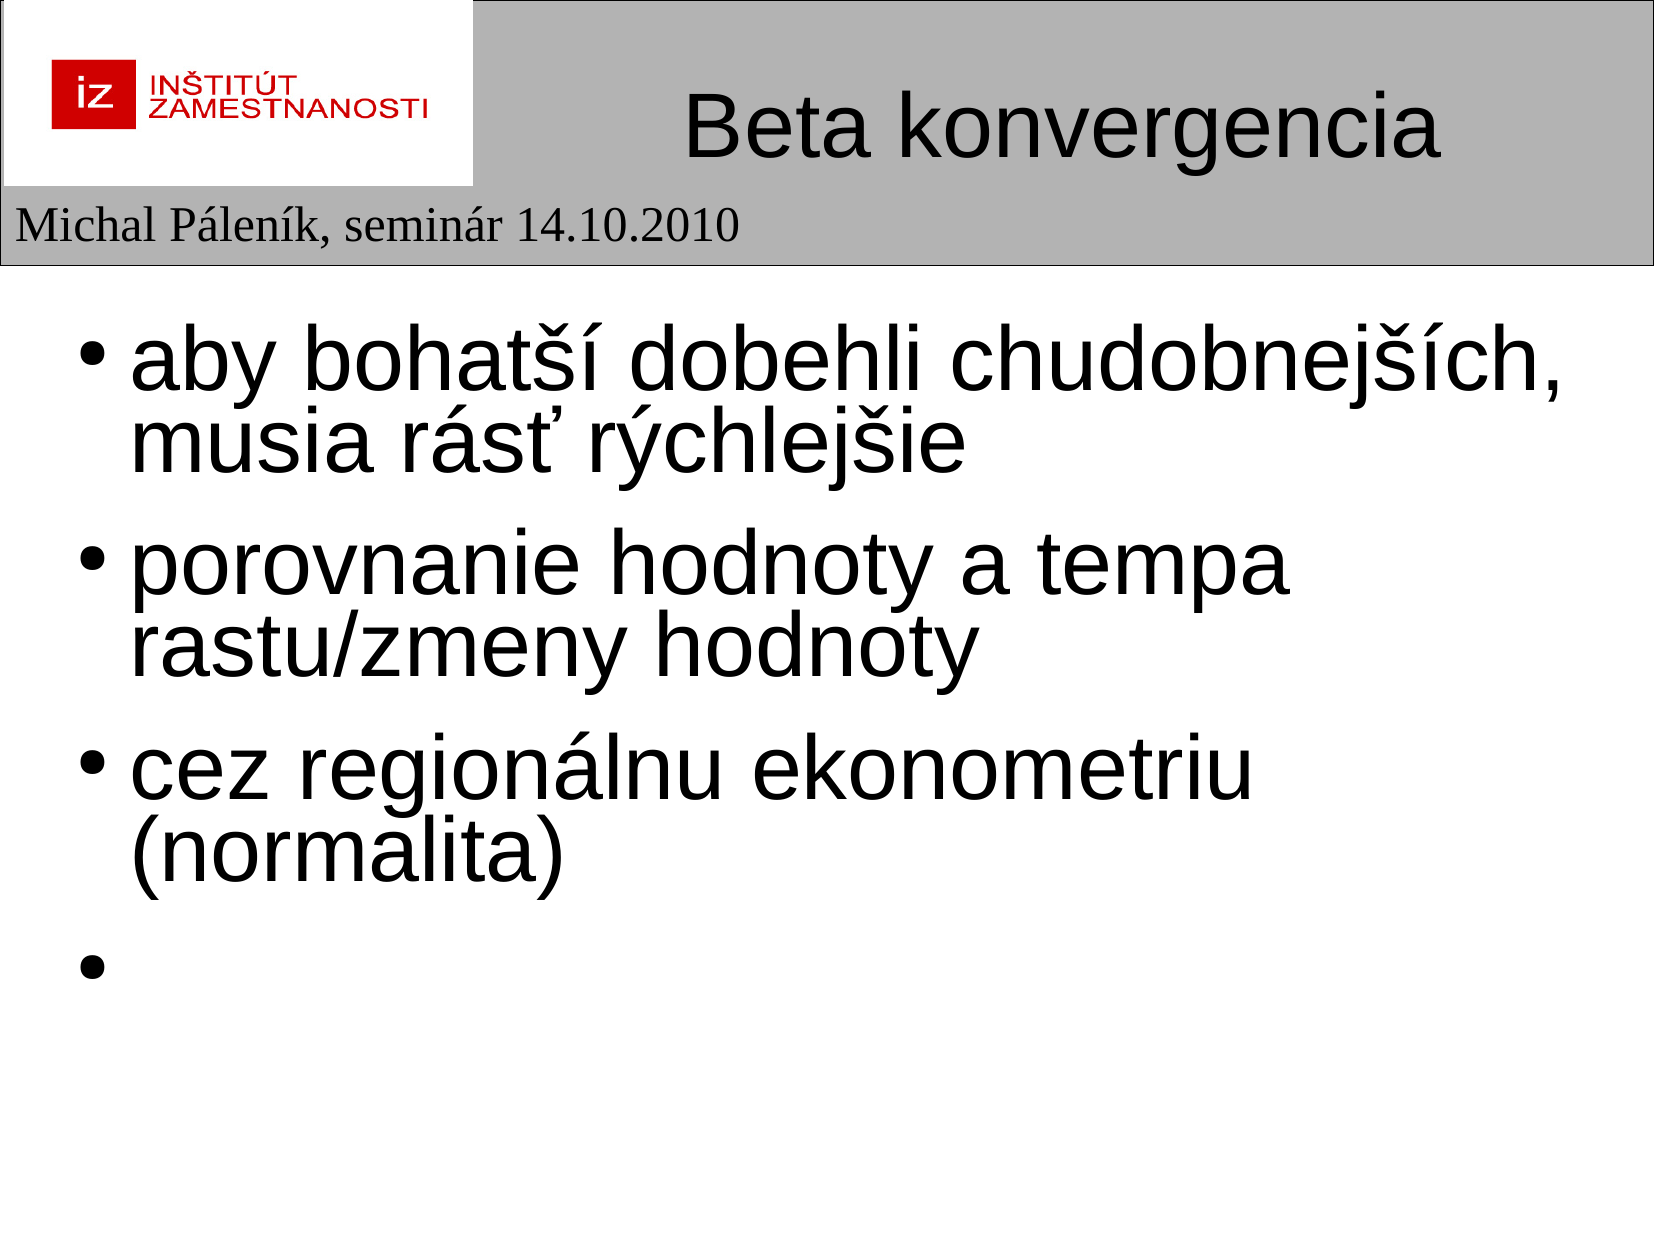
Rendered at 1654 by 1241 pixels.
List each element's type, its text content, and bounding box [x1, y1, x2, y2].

picture [4, 0, 473, 186]
title Beta konvergencia [561, 37, 1565, 229]
list aby bohatší dobehli chudobnejších, musia rásť rýchlejšie porovnanie hodnoty a tempa rastu/zmeny hodnoty cez regionálnu ekonometriu (normalita) [59, 324, 1625, 1167]
